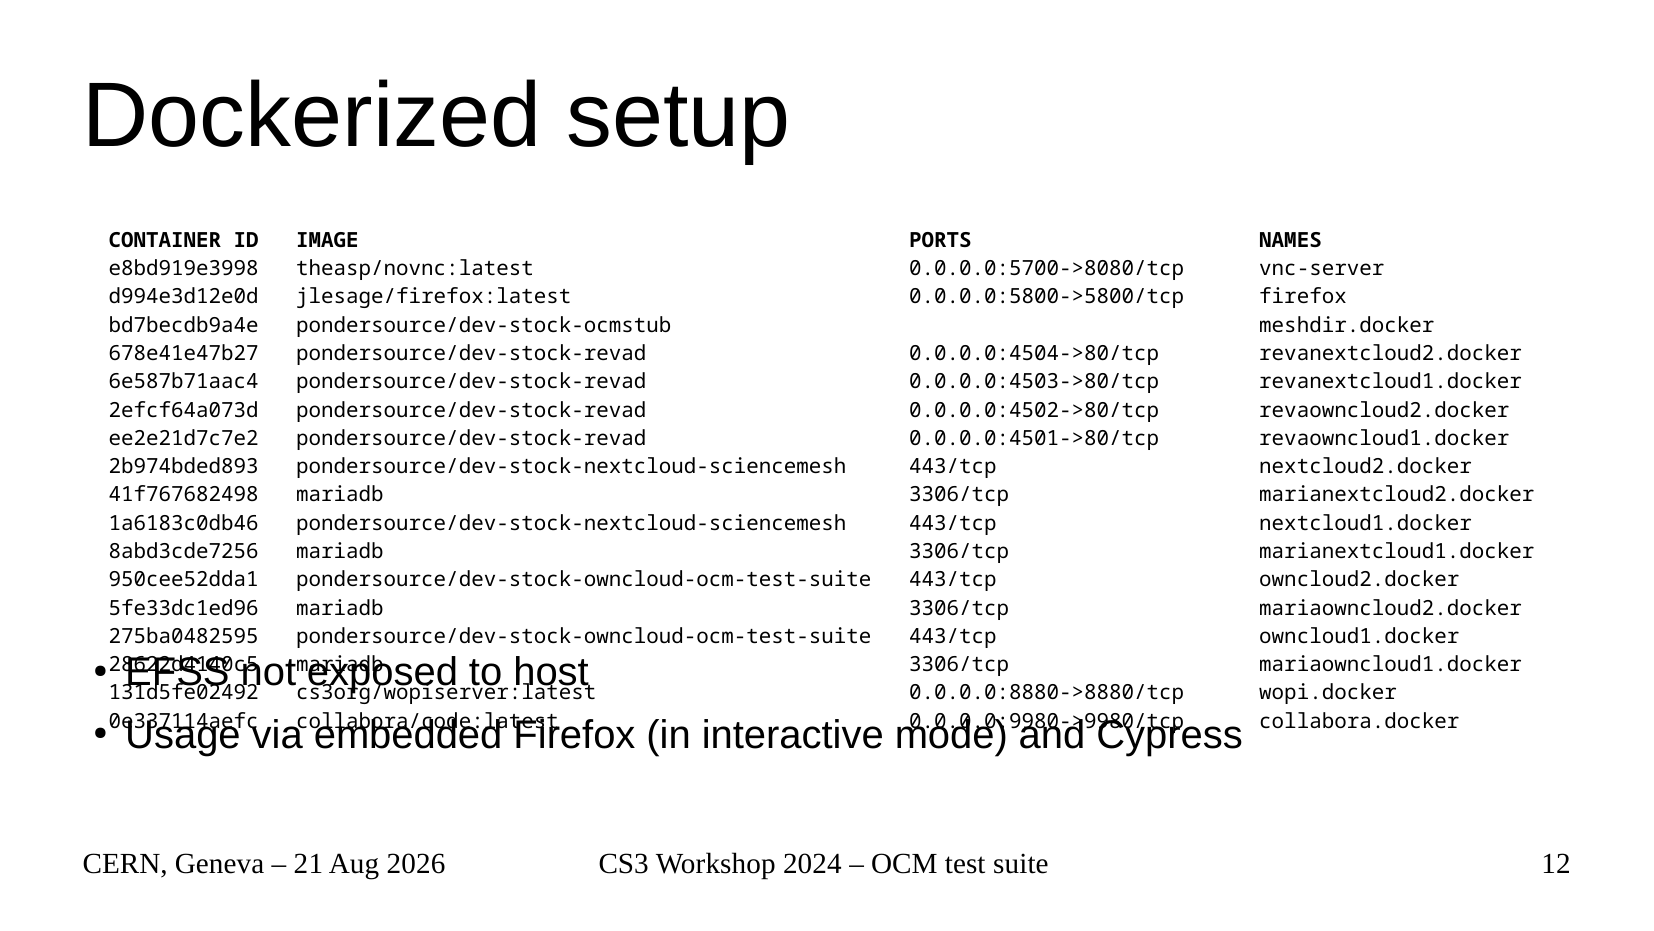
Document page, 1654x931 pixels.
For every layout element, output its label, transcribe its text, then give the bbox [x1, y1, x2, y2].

text_box CONTAINER ID IMAGE PORTS NAMES e8bd919e3998 theasp/novnc:latest 0.0.0.0:5700->8080/tcp vnc-server d994e3d12e0d jlesage/firefox:latest 0.0.0.0:5800->5800/tcp firefox bd7becdb9a4e pondersource/dev-stock-ocmstub meshdir.docker 678e41e47b27 pondersource/dev-stock-revad 0.0.0.0:4504->80/tcp revanextcloud2.docker 6e587b71aac4 pondersource/dev-stock-revad 0.0.0.0:4503->80/tcp revanextcloud1.docker 2efcf64a073d pondersource/dev-stock-revad 0.0.0.0:4502->80/tcp revaowncloud2.docker ee2e21d7c7e2 pondersource/dev-stock-revad 0.0.0.0:4501->80/tcp revaowncloud1.docker 2b974bded893 pondersource/dev-stock-nextcloud-sciencemesh 443/tcp nextcloud2.docker 41f767682498 mariadb 3306/tcp marianextcloud2.docker 1a6183c0db46 pondersource/dev-stock-nextcloud-sciencemesh 443/tcp nextcloud1.docker 8abd3cde7256 mariadb 3306/tcp marianextcloud1.docker 950cee52dda1 pondersource/dev-stock-owncloud-ocm-test-suite 443/tcp owncloud2.docker 5fe33dc1ed96 mariadb 3306/tcp mariaowncloud2.docker 275ba0482595 pondersource/dev-stock-owncloud-ocm-test-suite 443/tcp owncloud1.docker 28622d4140c5 mariadb 3306/tcp mariaowncloud1.docker 131d5fe02492 cs3org/wopiserver:latest 0.0.0.0:8880->8880/tcp wopi.docker 0e337114aefc collabora/code:latest 0.0.0.0:9980->9980/tcp collabora.docker [93, 217, 1571, 622]
title Dockerized setup [82, 37, 1571, 193]
list EFSS not exposed to host Usage via embedded Firefox (in interactive mode) and Cypress [82, 649, 1571, 758]
